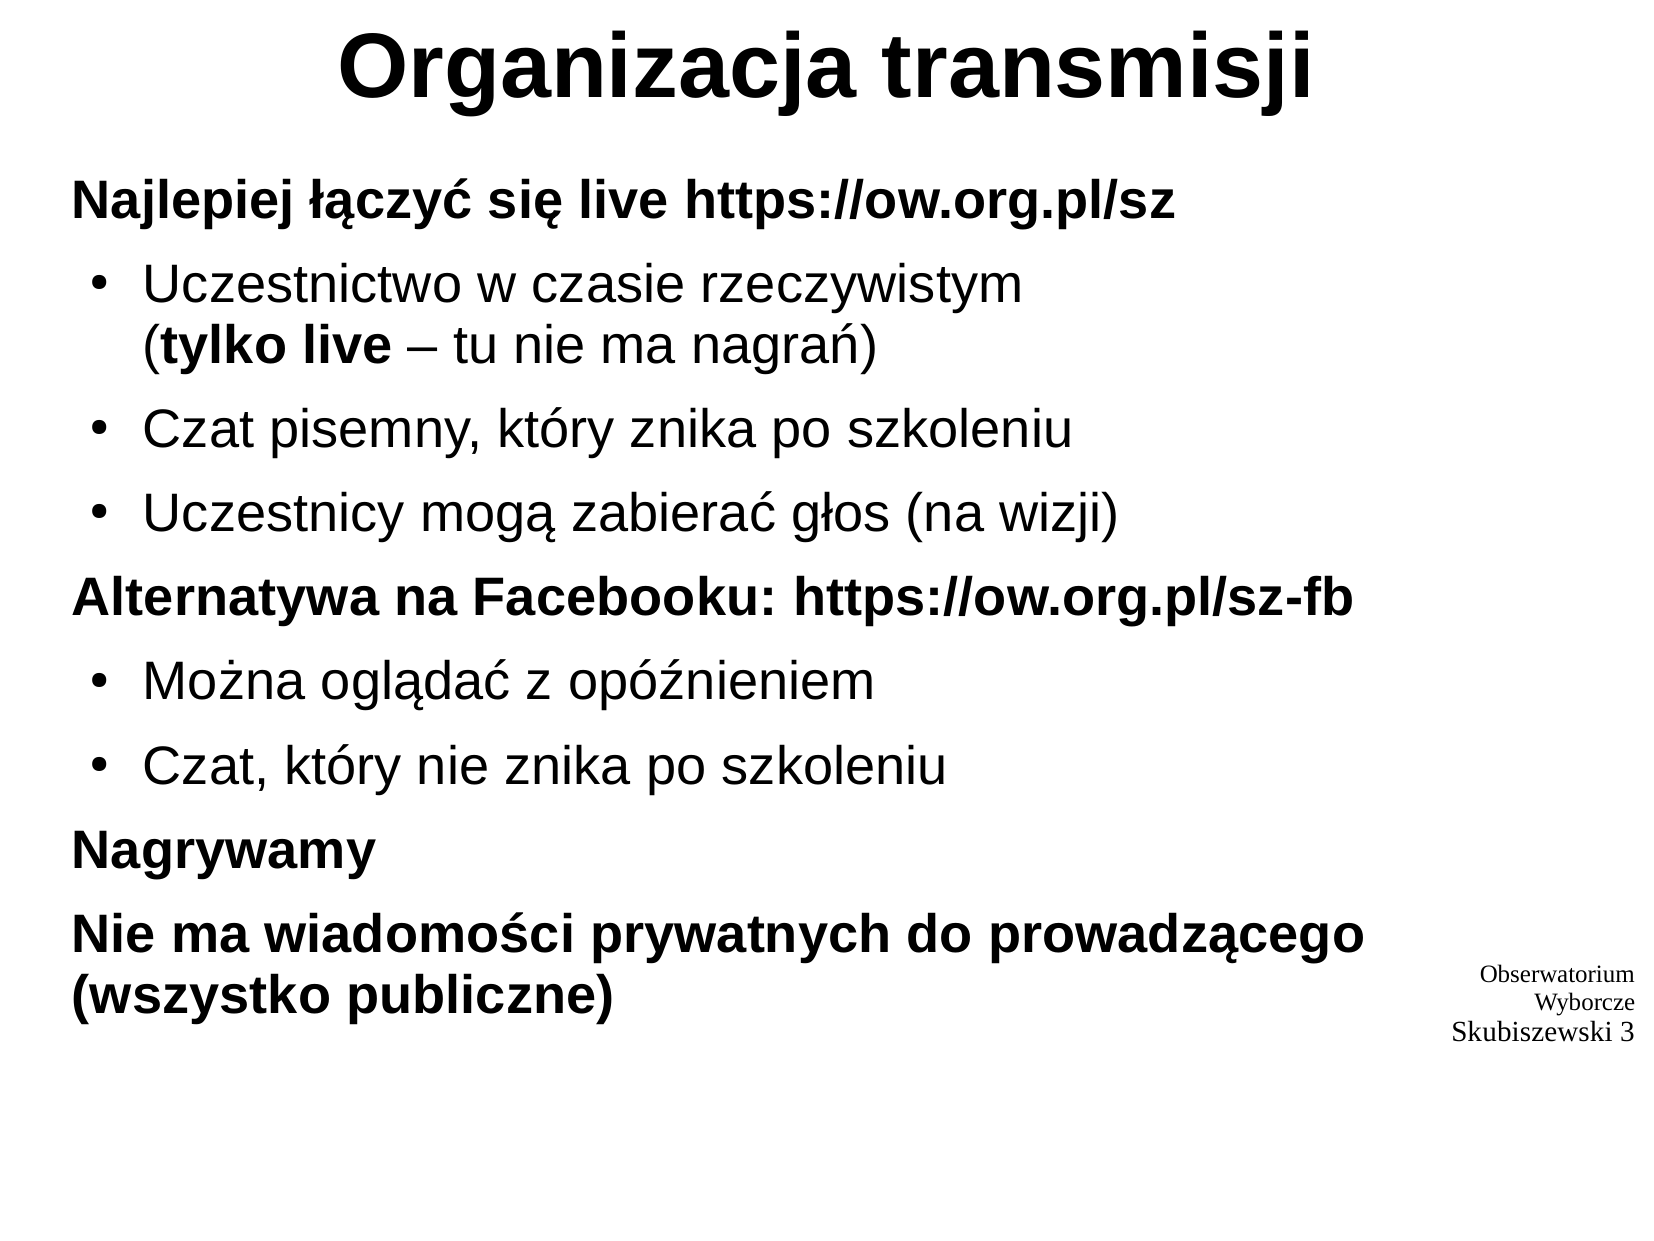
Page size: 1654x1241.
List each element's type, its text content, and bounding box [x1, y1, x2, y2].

title Organizacja transmisji [82, 15, 1571, 223]
subtitle Najlepiej łączyć się live https://ow.org.pl/sz Uczestnictwo w czasie rzeczywistym (tylko live – tu nie ma nagrań) Czat pisemny, który znika po szkoleniu Uczestnicy mogą zabierać głos (na wizji) Alternatywa na Facebooku: https://ow.org.pl/sz-fb Można oglądać z opóźnieniem Czat, który nie znika po szkoleniu Nagrywamy Nie ma wiadomości prywatnych do prowadzącego (wszystko publiczne) [71, 169, 1561, 1171]
